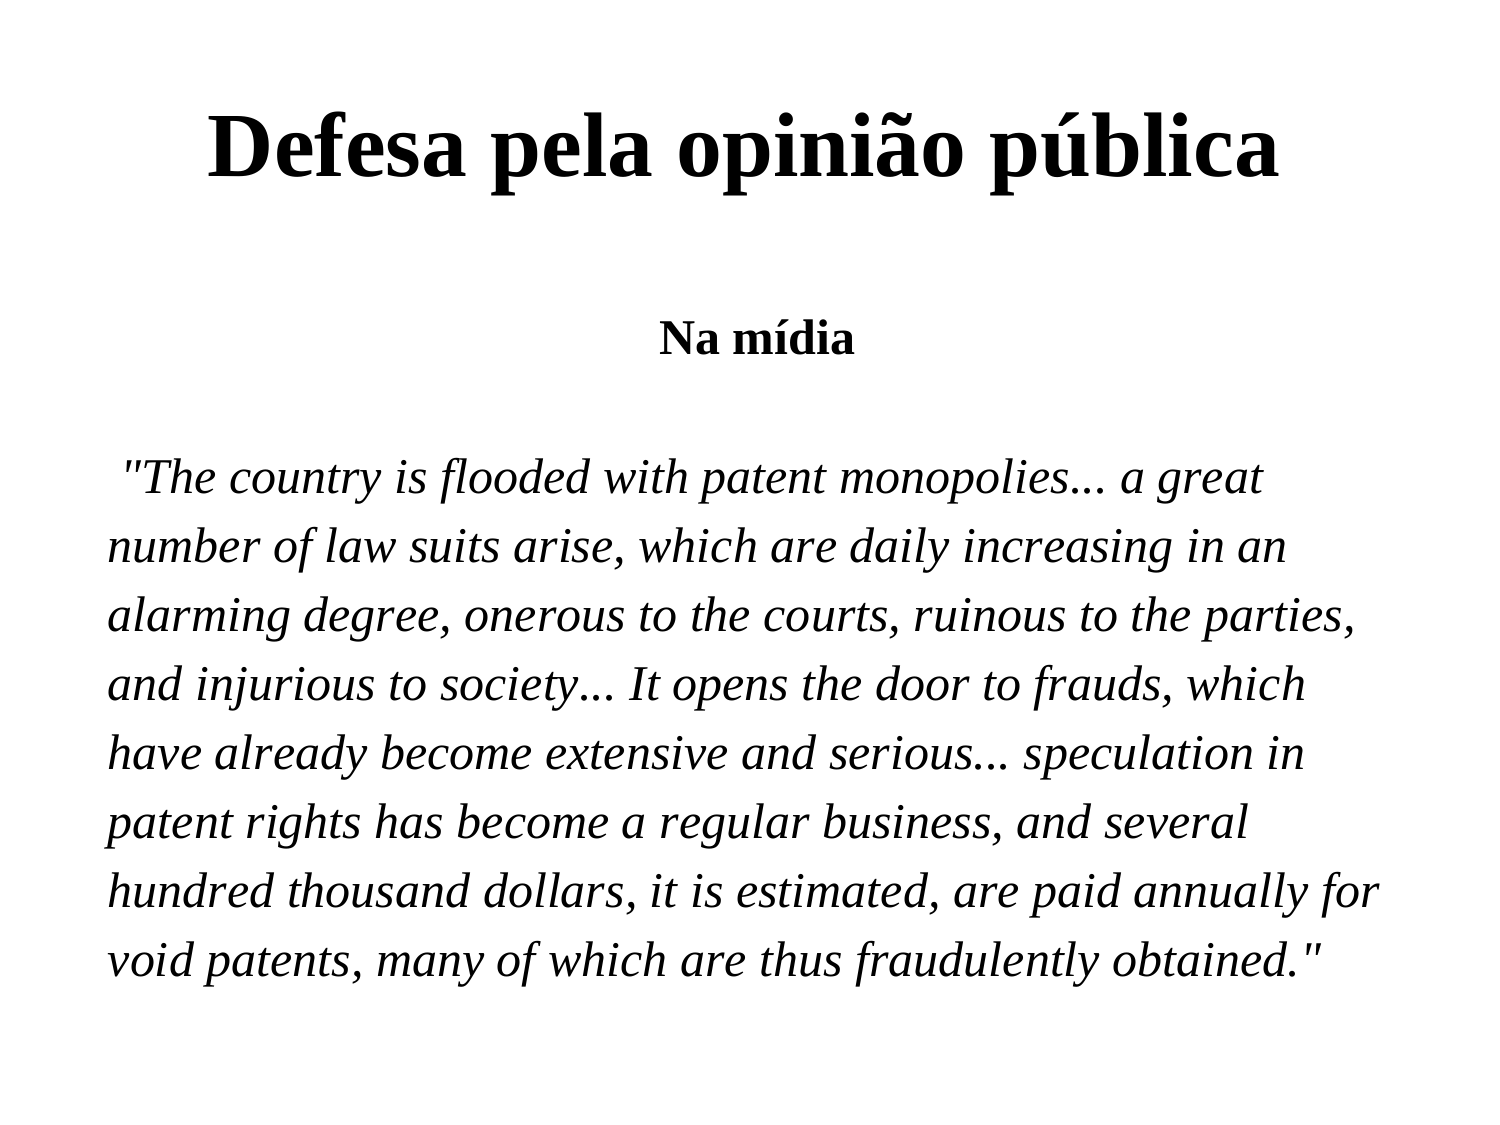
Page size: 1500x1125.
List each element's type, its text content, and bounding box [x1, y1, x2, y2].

title Defesa pela opinião pública [20, 62, 1469, 223]
text_box Na mídia "The country is flooded with patent monopolies... a great number of law suits arise, which are daily increasing in an alarming degree, onerous to the courts, ruinous to the parties, and injurious to society... It opens the door to frauds, which have already become extensive and serious... speculation in patent rights has become a regular business, and several hundred thousand dollars, it is estimated, are paid annually for void patents, many of which are thus fraudulently obtained." [103, 229, 1400, 1072]
